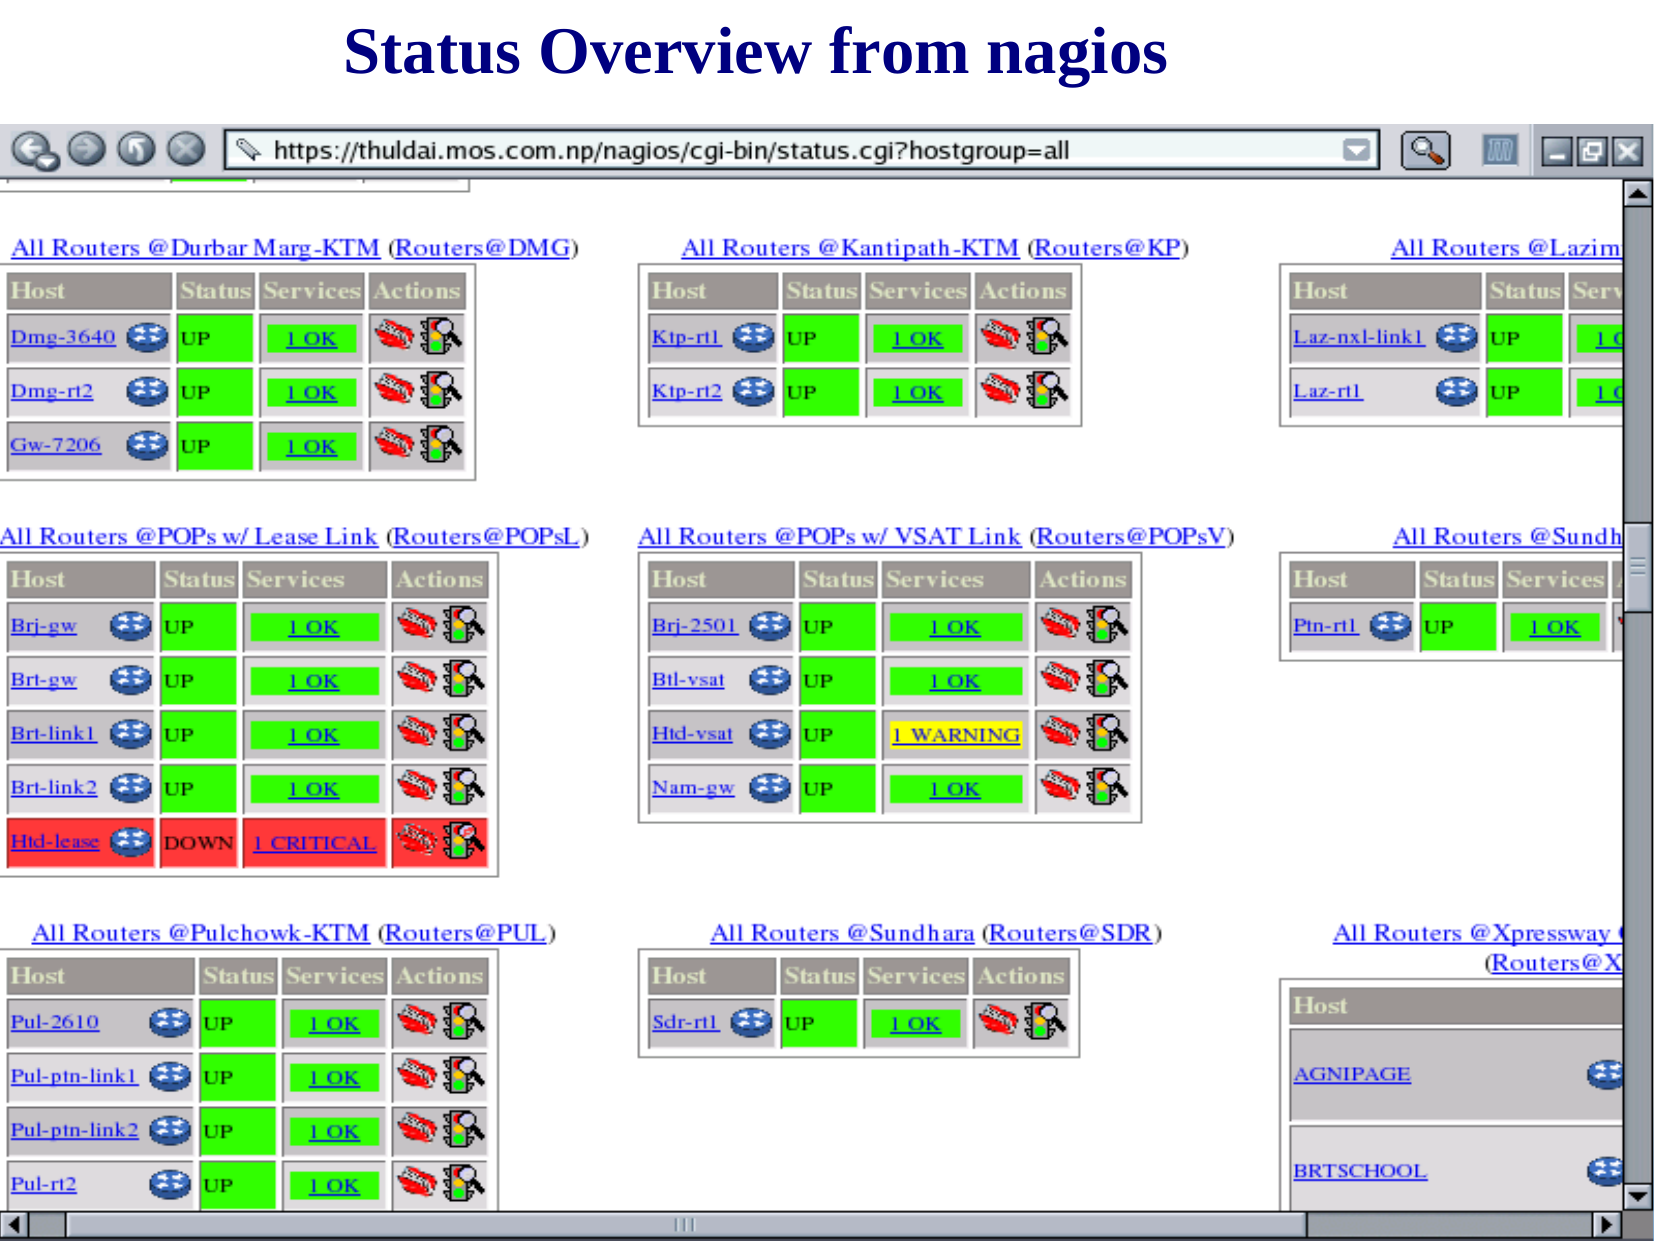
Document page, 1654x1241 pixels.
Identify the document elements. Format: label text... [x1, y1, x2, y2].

text_box Status Overview from nagios [119, 0, 1395, 103]
picture [0, 124, 1654, 1241]
